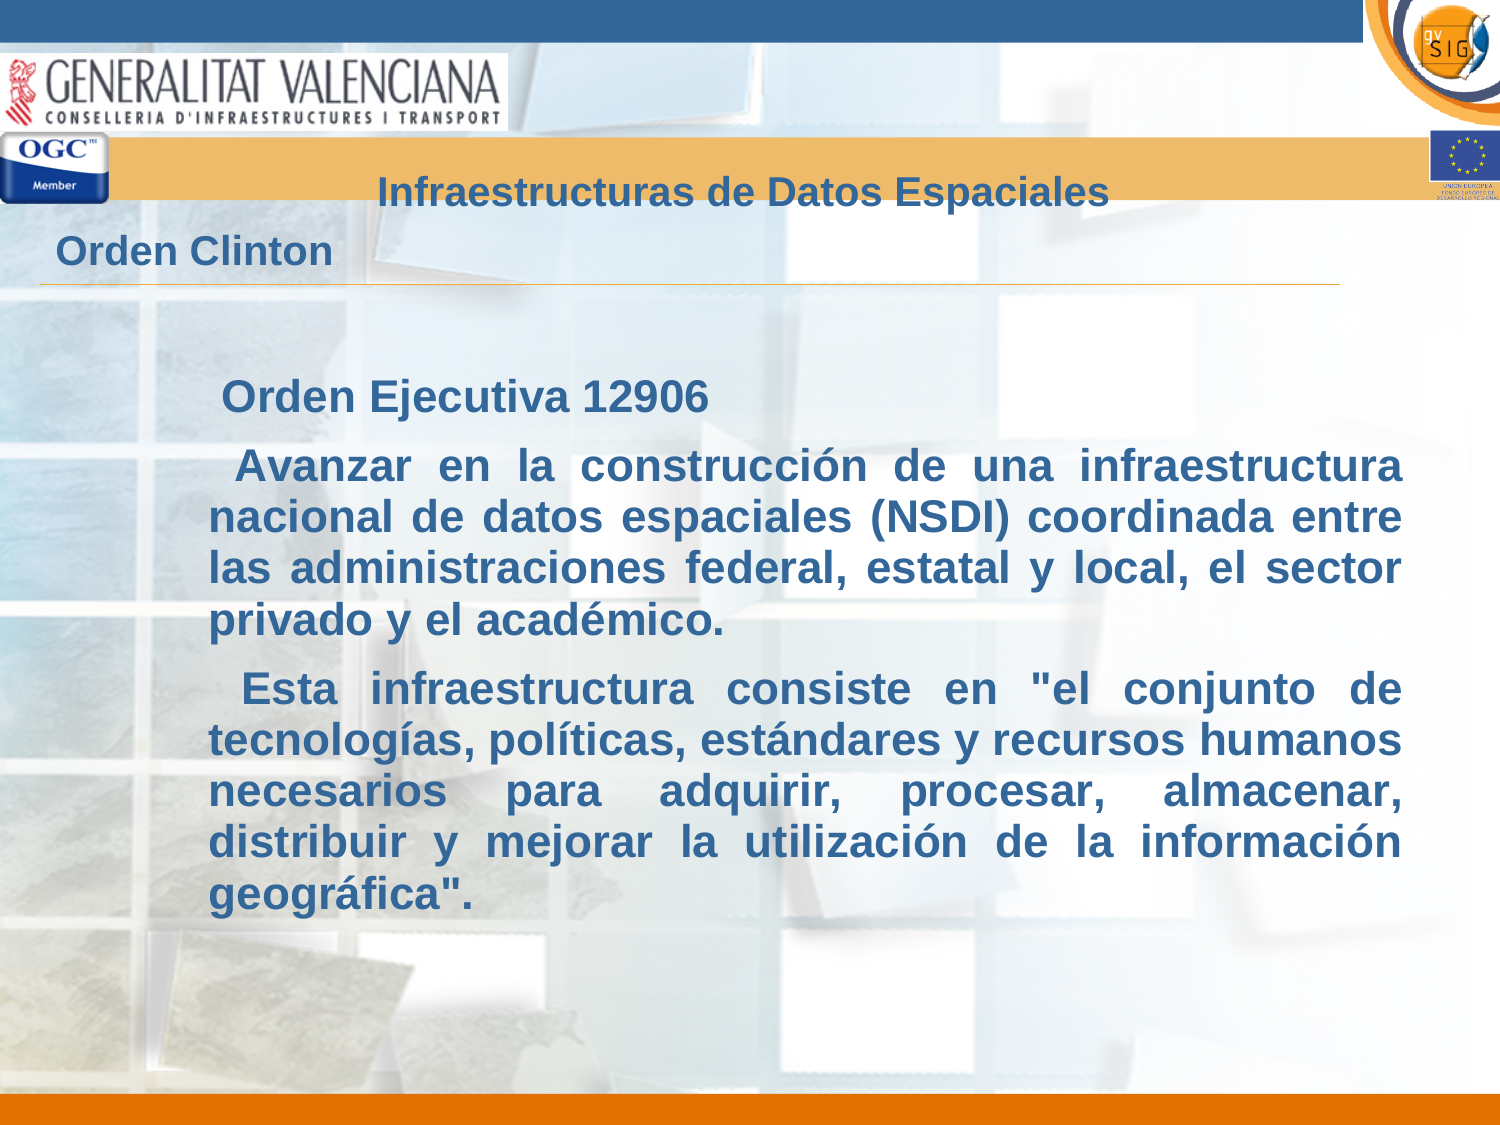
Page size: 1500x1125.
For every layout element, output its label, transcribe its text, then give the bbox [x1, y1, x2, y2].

picture [1363, 0, 1500, 127]
text_box Orden Ejecutiva 12906 Avanzar en la construcción de una infraestructura nacional de datos espaciales (NSDI) coordinada entre las administraciones federal, estatal y local, el sector privado y el académico. Esta infraestructura consiste en "el conjunto de tecnologías, políticas, estándares y recursos humanos necesarios para adquirir, procesar, almacenar, distribuir y mejorar la utilización de la información geográfica". [133, 370, 1404, 1000]
picture [1429, 129, 1500, 200]
text_box Infraestructuras de Datos Espaciales [0, 137, 1488, 203]
picture [0, 132, 109, 137]
text_box Orden Clinton [40, 222, 1196, 286]
picture [0, 53, 508, 131]
